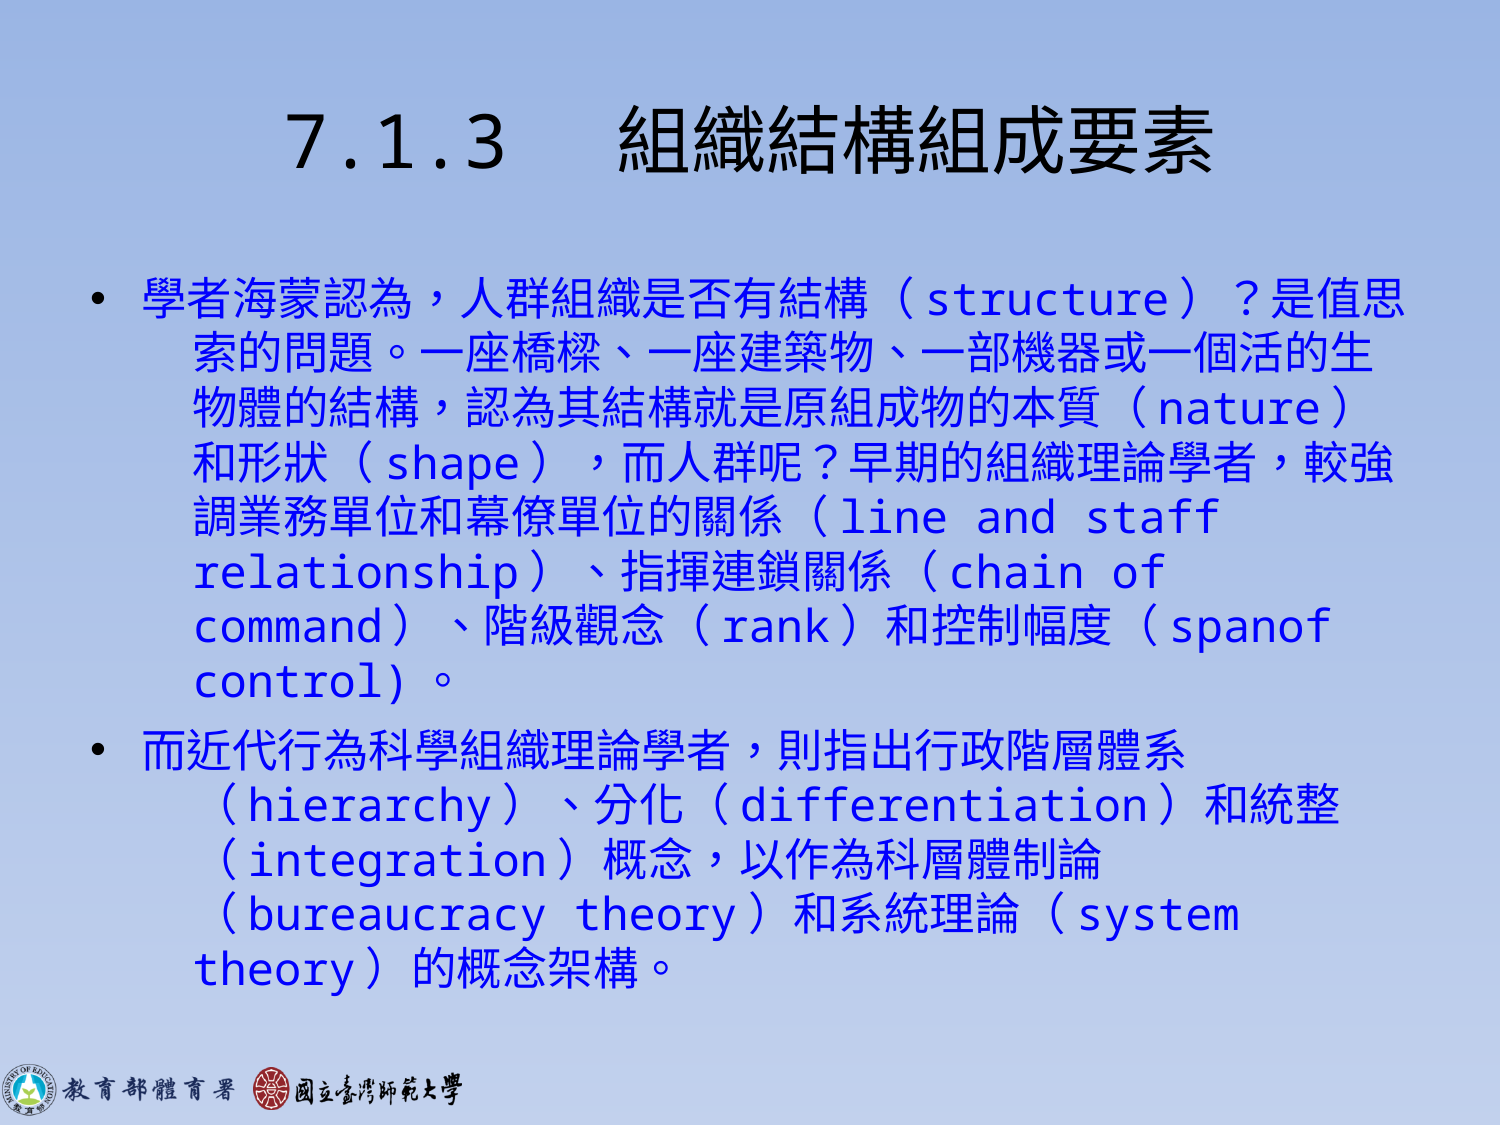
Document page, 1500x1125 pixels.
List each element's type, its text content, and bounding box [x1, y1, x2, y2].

list 學者海蒙認為，人群組織是否有結構（structure）？是值思索的問題。一座橋樑、一座建築物、一部機器或一個活的生物體的結構，認為其結構就是原組成物的本質（nature）和形狀（shape），而人群呢？早期的組織理論學者，較強調業務單位和幕僚單位的關係（line and staff relationship）、指揮連鎖關係（chain of command）、階級觀念（rank）和控制幅度（spanof control)。 而近代行為科學組織理論學者，則指出行政階層體系（hierarchy）、分化（differentiation）和統整（integration）概念，以作為科層體制論（bureaucracy theory）和系統理論（system theory）的概念架構。 [75, 262, 1426, 1005]
title 7.1.3 組織結構組成要素 [75, 45, 1426, 233]
